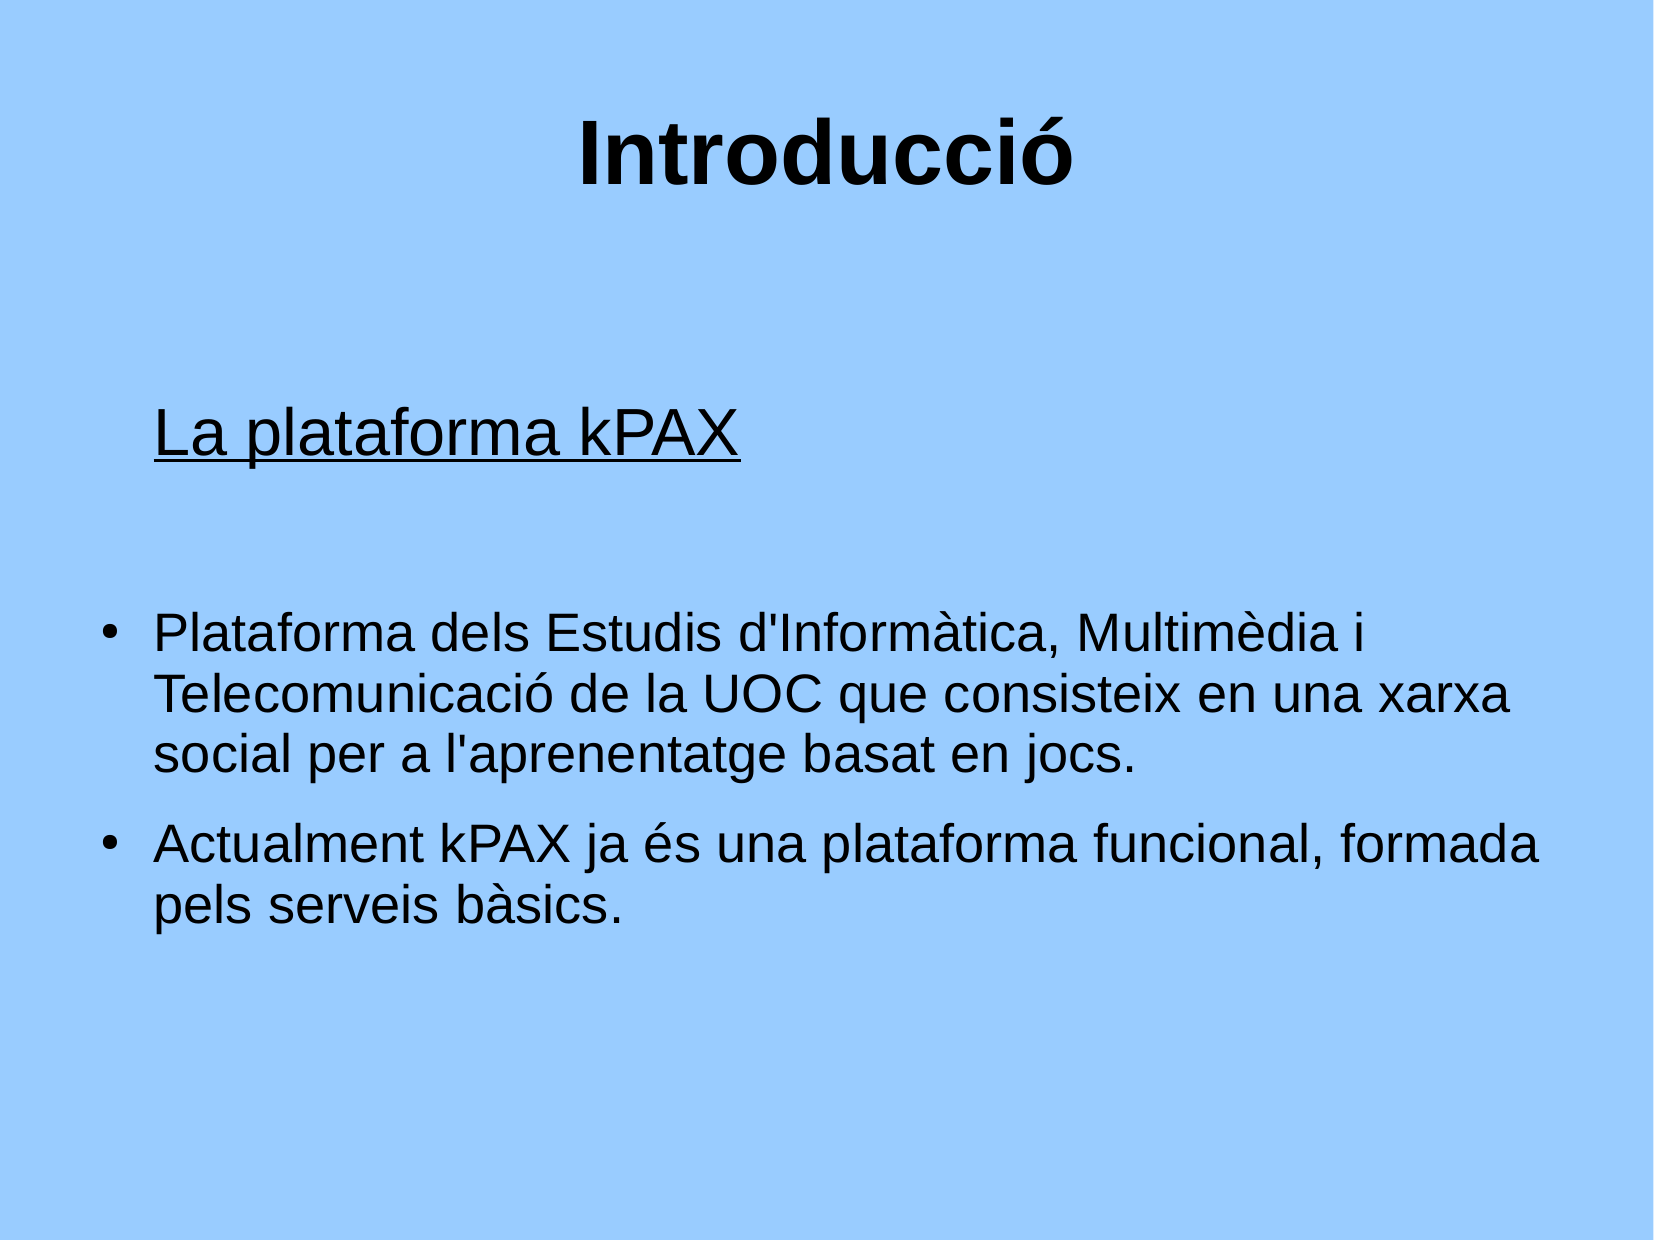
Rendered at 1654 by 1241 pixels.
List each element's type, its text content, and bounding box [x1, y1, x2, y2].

list La plataforma kPAX Plataforma dels Estudis d'Informàtica, Multimèdia i Telecomunicació de la UOC que consisteix en una xarxa social per a l'aprenentatge basat en jocs. Actualment kPAX ja és una plataforma funcional, formada pels serveis bàsics. [82, 290, 1571, 1109]
title Introducció [82, 49, 1571, 257]
